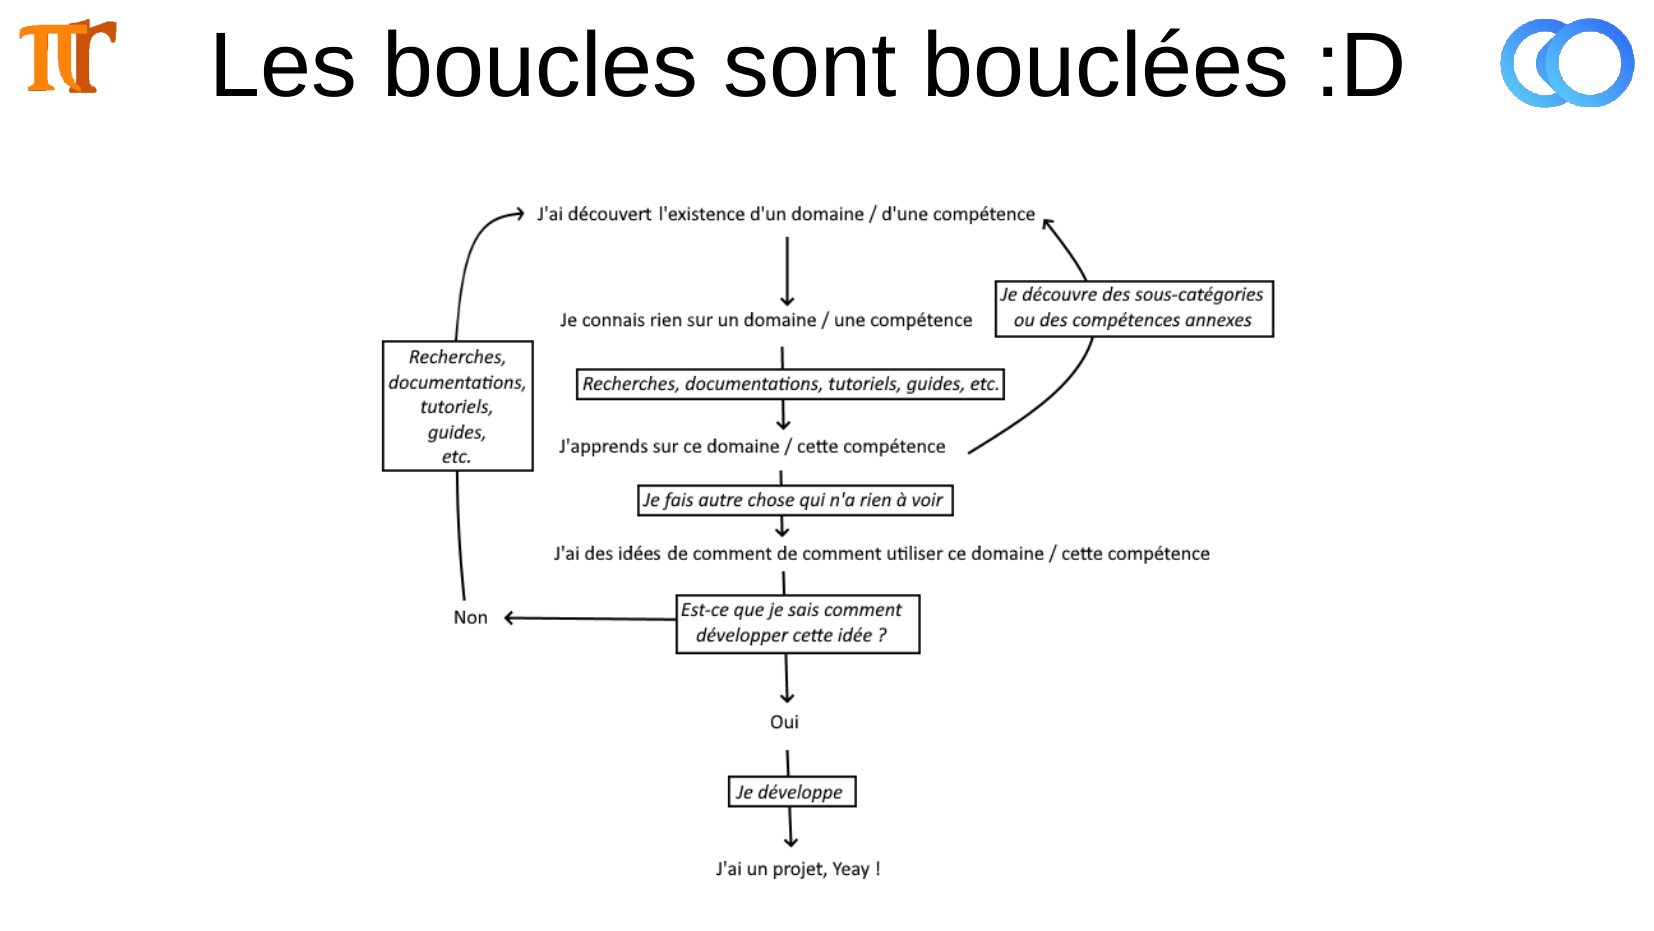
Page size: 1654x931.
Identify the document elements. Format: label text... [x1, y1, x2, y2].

picture [17, 5, 119, 107]
picture [354, 177, 1300, 888]
title Les boucles sont bouclées :D [64, 12, 1450, 119]
picture [1450, 0, 1654, 142]
